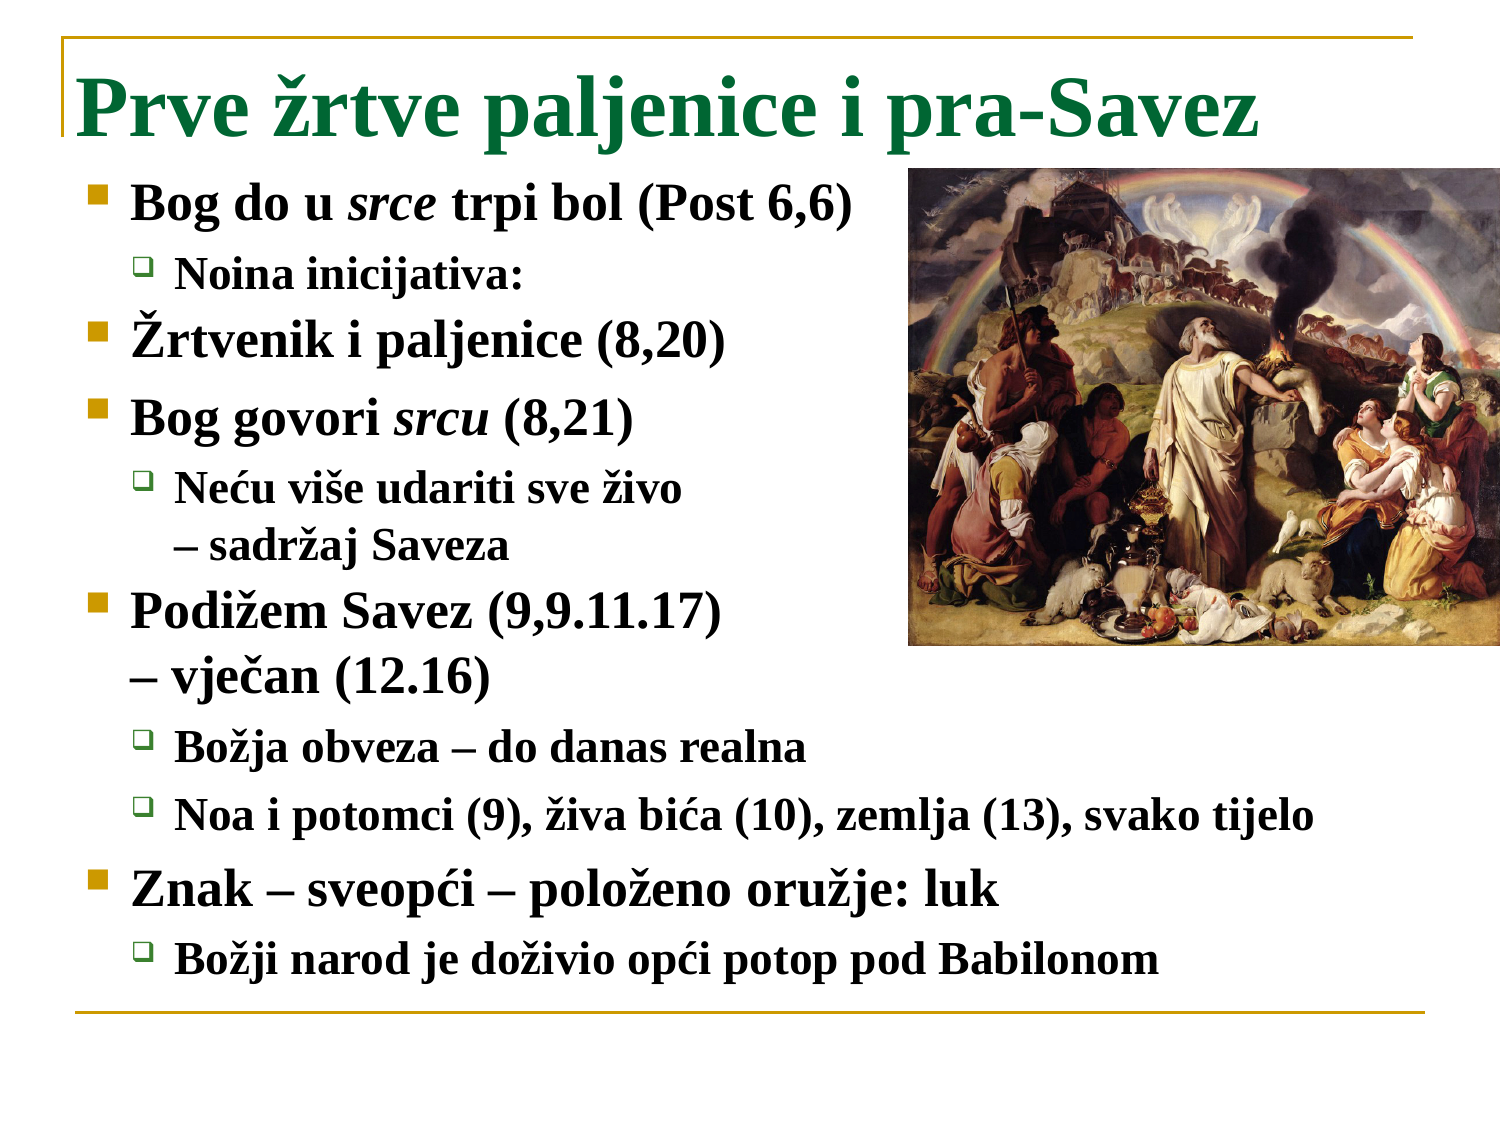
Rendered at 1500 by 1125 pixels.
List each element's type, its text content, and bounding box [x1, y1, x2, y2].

list Bog do u srce trpi bol (Post 6,6) Noina inicijativa: Žrtvenik i paljenice (8,20) Bog govori srcu (8,21) Neću više udariti sve živo – sadržaj Saveza Podižem Savez (9,9.11.17) – vječan (12.16) Božja obveza – do danas realna Noa i potomci (9), živa bića (10), zemlja (13), svako tijelo Znak – sveopći – položeno oružje: luk Božji narod je doživio opći potop pod Babilonom [70, 159, 1496, 997]
picture [908, 168, 1500, 646]
title Prve žrtve paljenice i pra-Savez [60, 41, 1411, 229]
